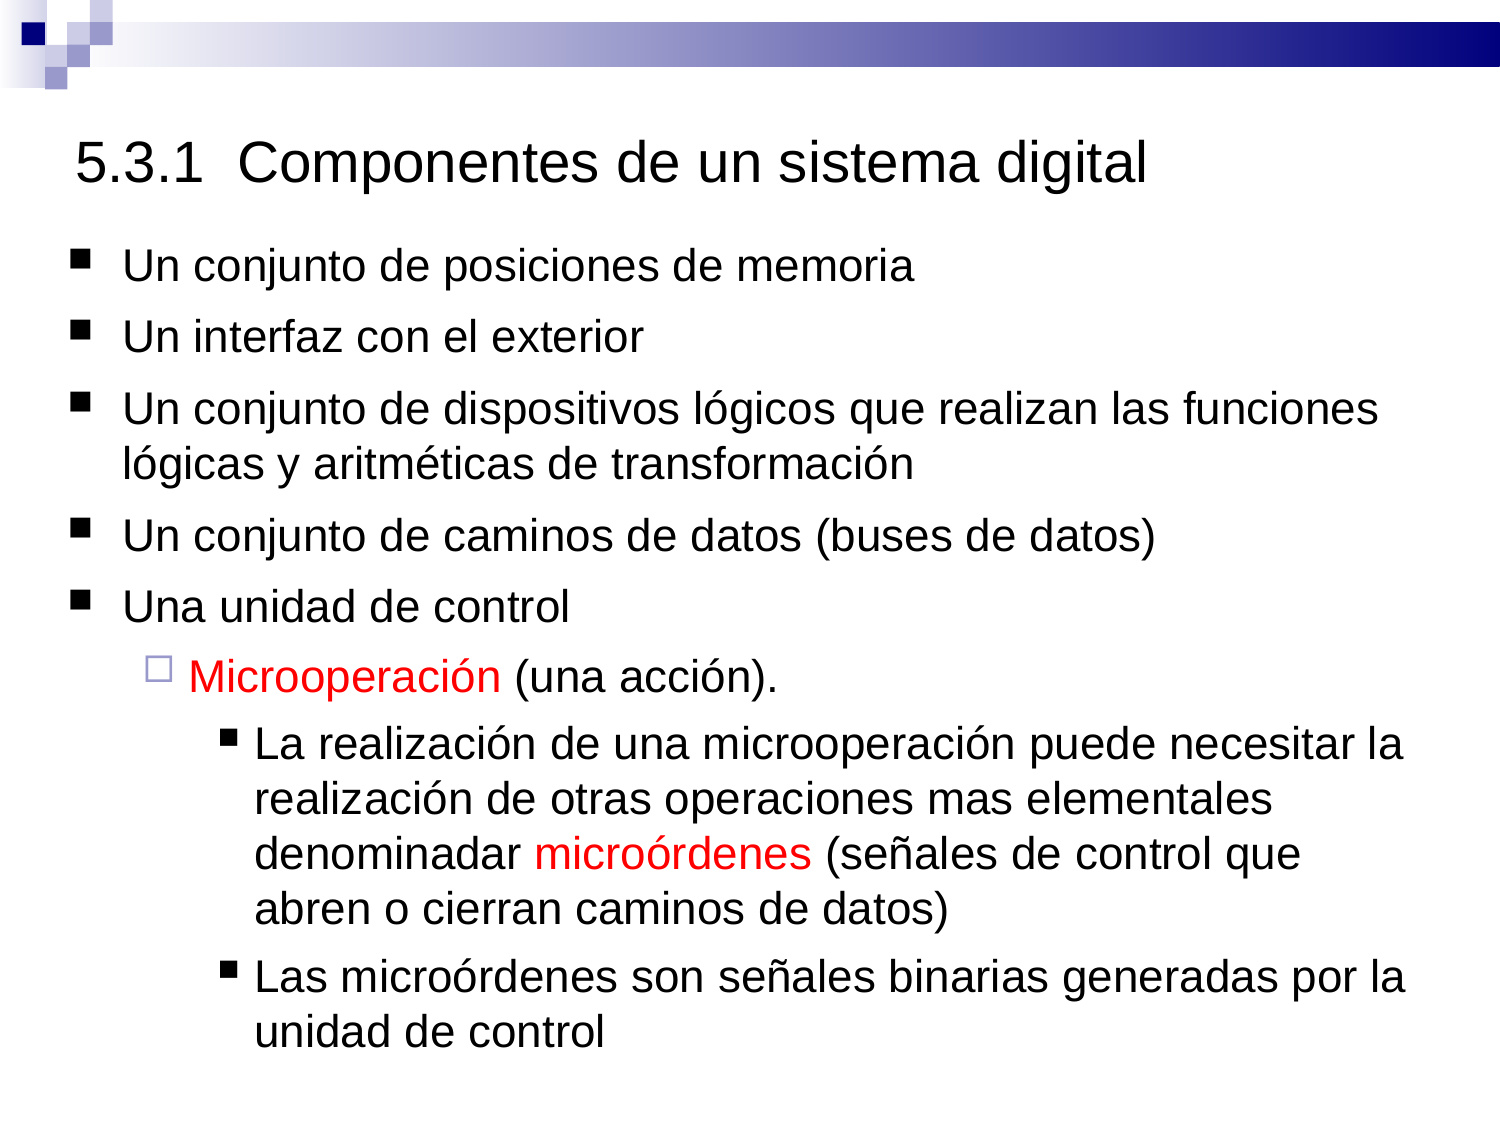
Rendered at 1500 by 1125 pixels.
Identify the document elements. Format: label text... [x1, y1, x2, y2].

title 5.3.1 Componentes de un sistema digital [75, 82, 1426, 237]
list Un conjunto de posiciones de memoria Un interfaz con el exterior Un conjunto de dispositivos lógicos que realizan las funciones lógicas y aritméticas de transformación Un conjunto de caminos de datos (buses de datos)‏ Una unidad de control Microoperación (una acción). La realización de una microoperación puede necesitar la realización de otras operaciones mas elementales denominadar microórdenes (señales de control que abren o cierran caminos de datos)‏ Las microórdenes son señales binarias generadas por la unidad de control [67, 235, 1418, 1057]
